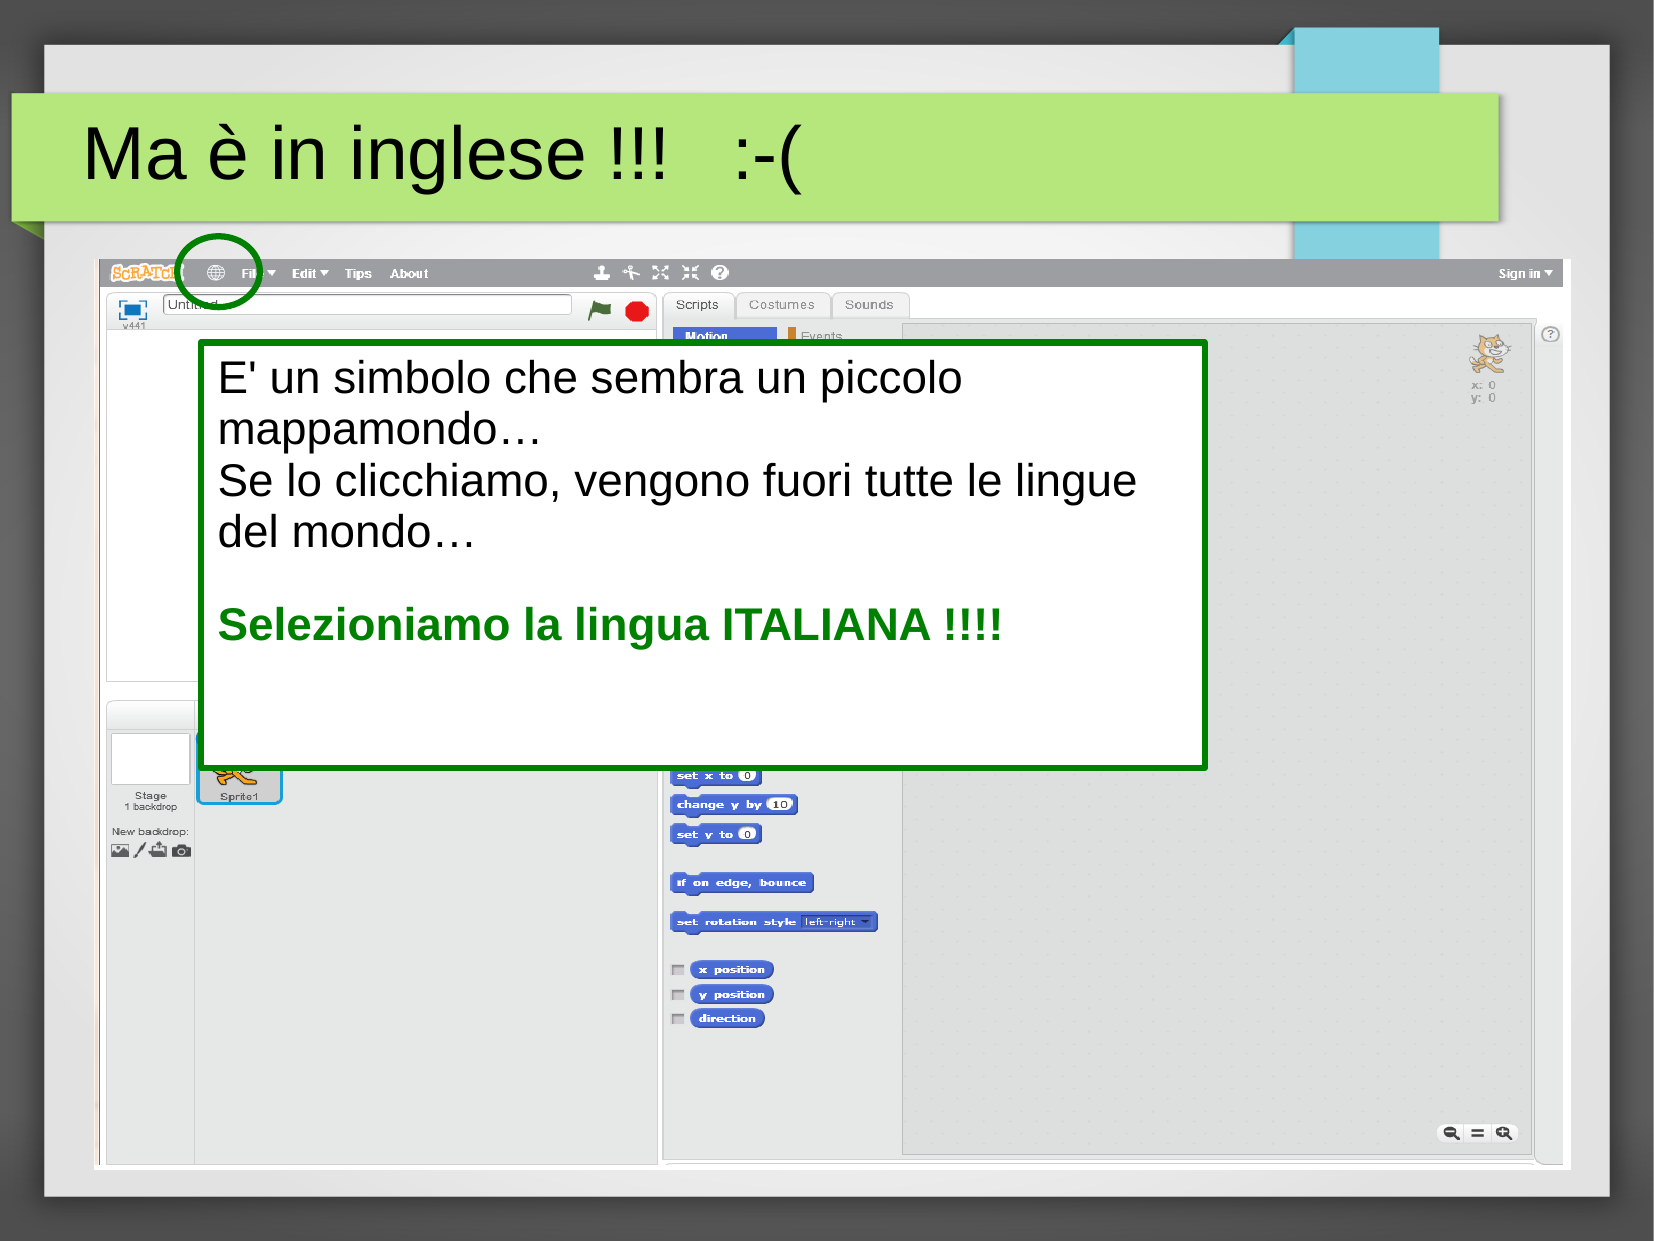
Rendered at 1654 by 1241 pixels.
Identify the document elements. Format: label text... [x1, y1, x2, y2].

picture [0, 0, 1654, 1241]
title Ma è in inglese !!! :-( [82, 94, 1264, 213]
text_box E' un simbolo che sembra un piccolo mappamondo… Se lo clicchiamo, vengono fuori tutte le lingue del mondo… Selezioniamo la lingua ITALIANA !!!! [200, 342, 1205, 768]
